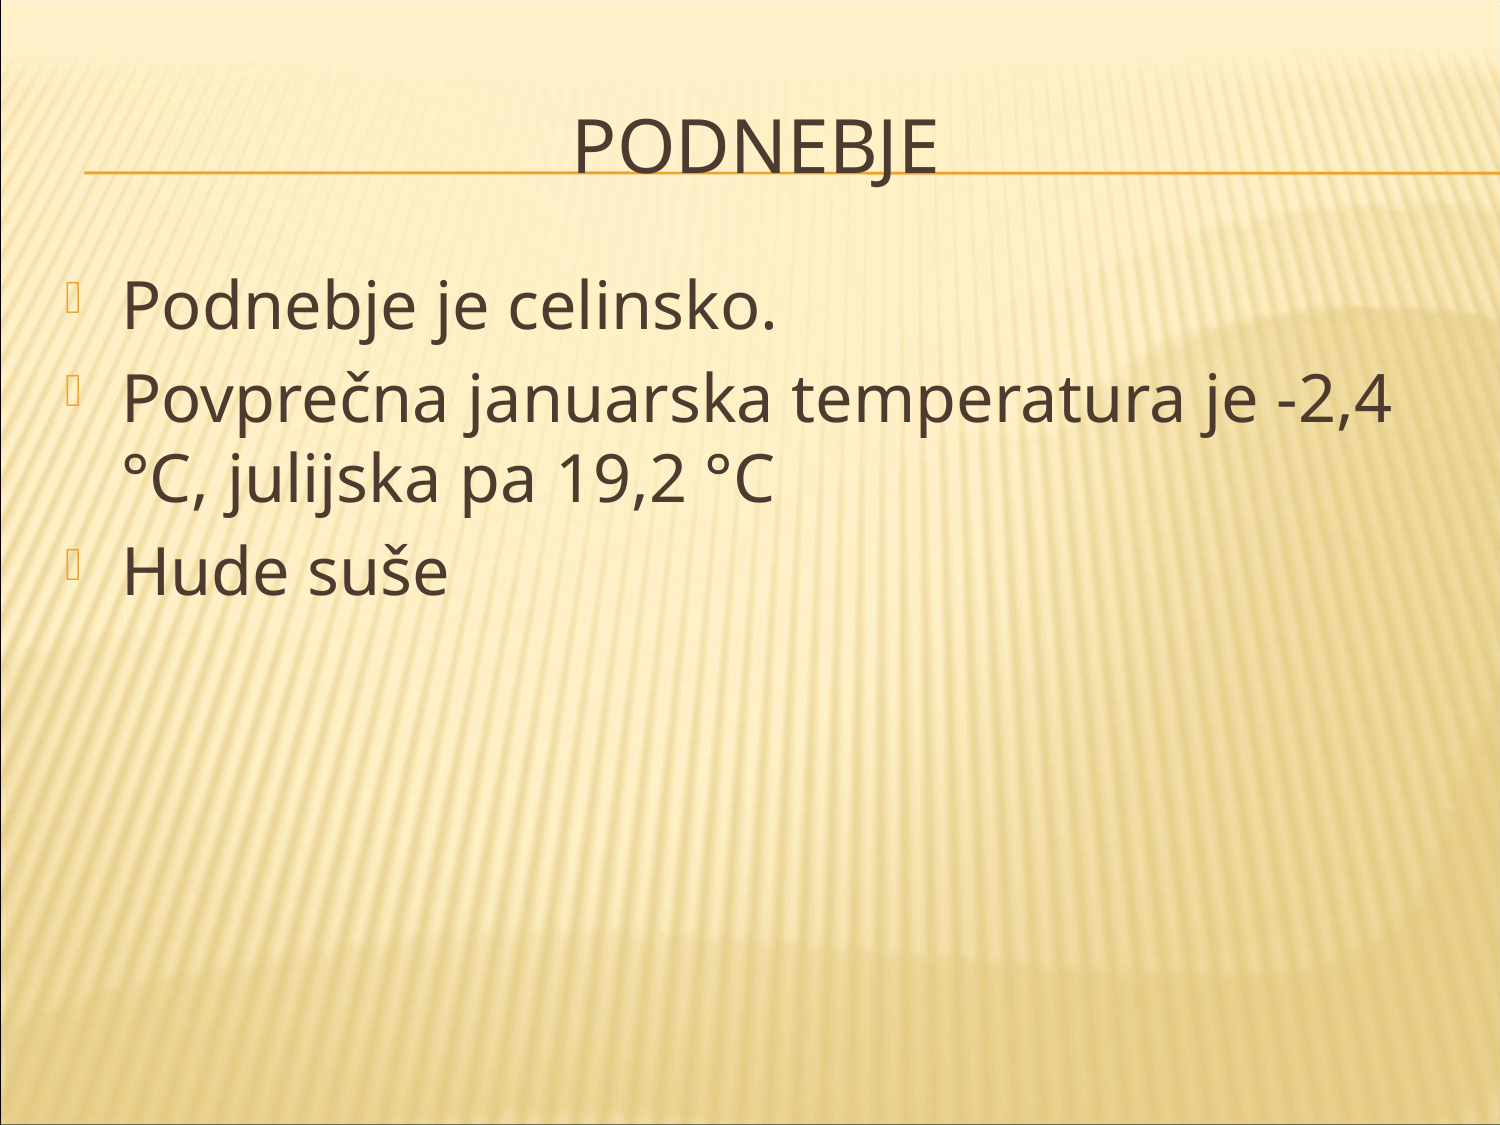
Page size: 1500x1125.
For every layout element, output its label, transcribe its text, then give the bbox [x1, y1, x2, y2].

list Podnebje je celinsko. Povprečna januarska temperatura je -2,4 °C, julijska pa 19,2 °C Hude suše [50, 254, 1475, 998]
title PODNEBJE [50, 75, 1475, 213]
picture [0, 0, 1500, 1125]
